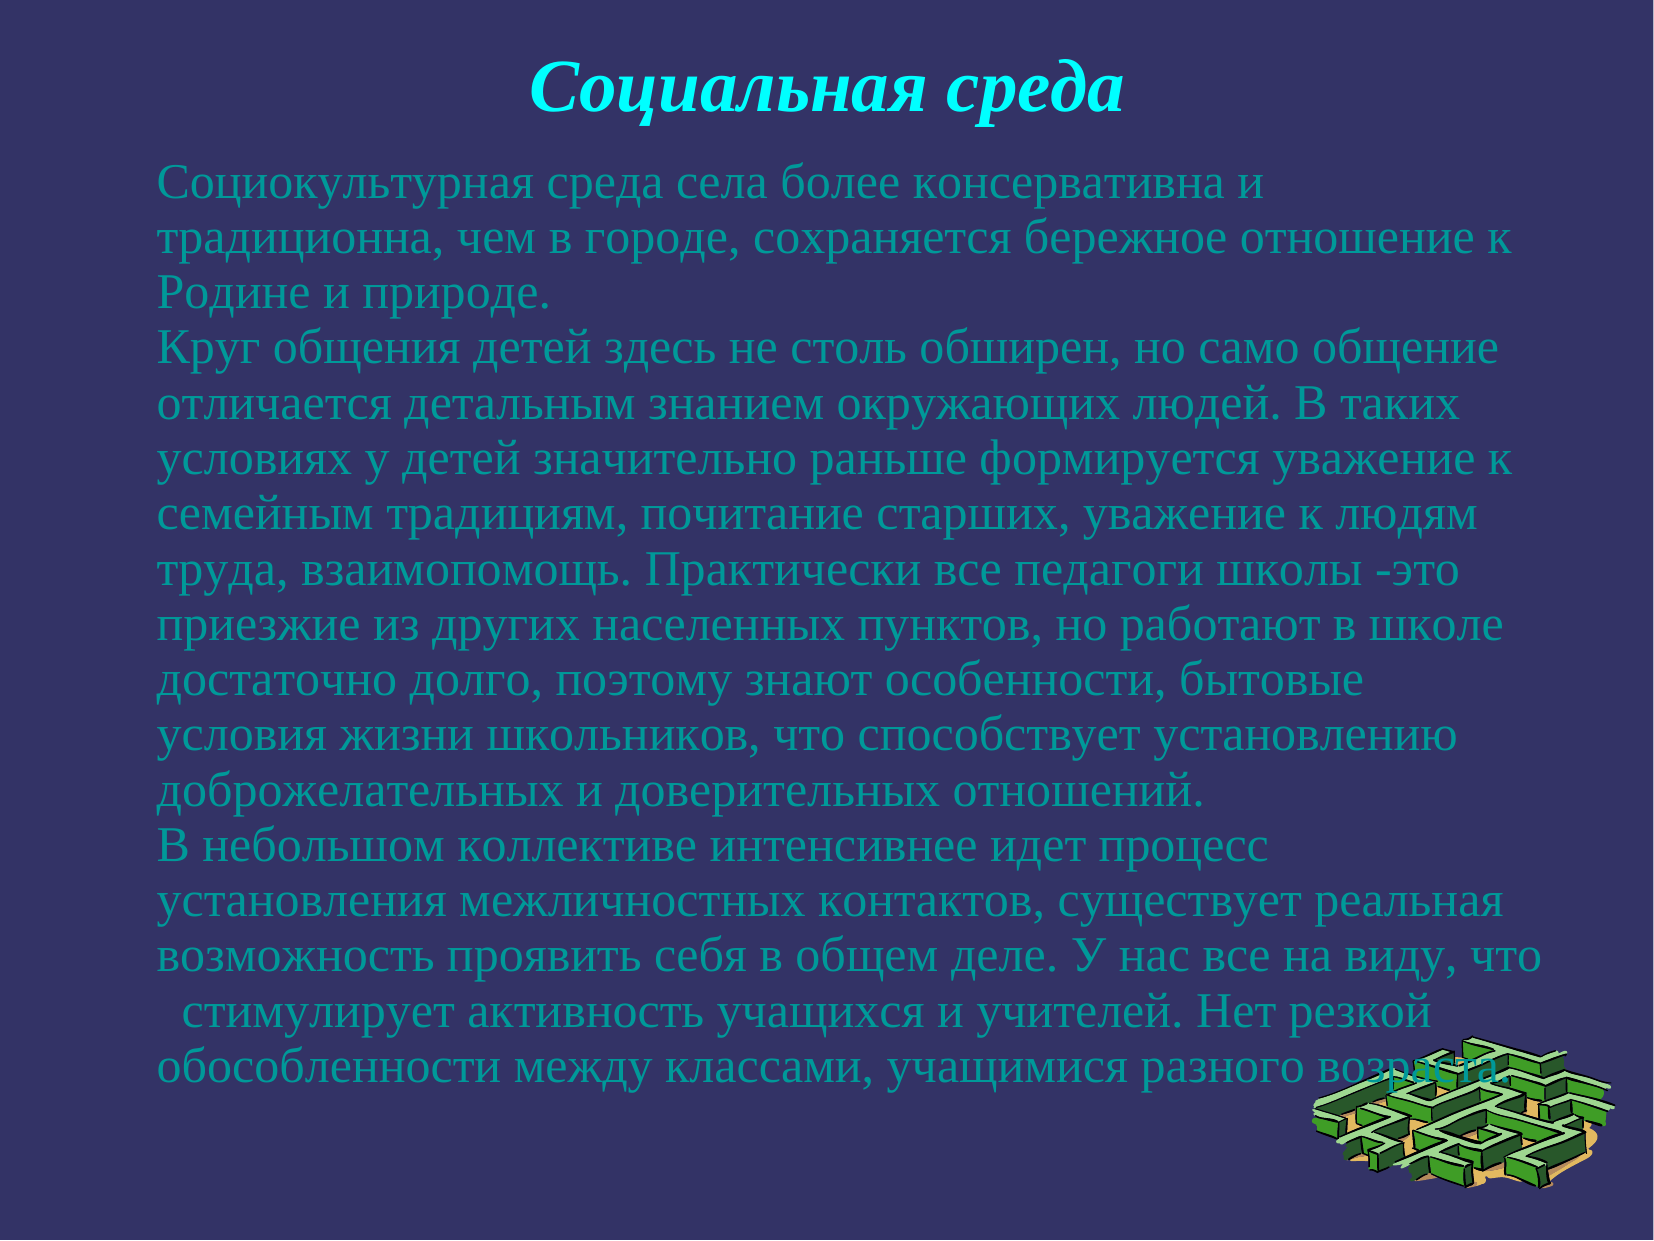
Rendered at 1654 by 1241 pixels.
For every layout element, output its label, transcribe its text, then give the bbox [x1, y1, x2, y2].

list Социокультурная среда села более консервативна и традиционна, чем в городе, сохраняется бережное отношение к Родине и природе. Круг общения детей здесь не столь обширен, но само общение отличается детальным знанием окружающих людей. В таких условиях у детей значительно раньше формируется уважение к семейным традициям, почитание старших, уважение к людям труда, взаимопомощь. Практически все педагоги школы -это приезжие из других населенных пунктов, но работают в школе достаточно долго, поэтому знают особенности, бытовые условия жизни школьников, что способствует установлению доброжелательных и доверительных отношений. В небольшом коллективе интенсивнее идет процесс установления межличностных контактов, существует реальная возможность проявить себя в общем деле. У нас все на виду, что стимулирует активность учащихся и учителей. Нет резкой обособленности между классами, учащимися разного возраста. [156, 153, 1548, 1111]
title Социальная среда [121, 19, 1534, 154]
